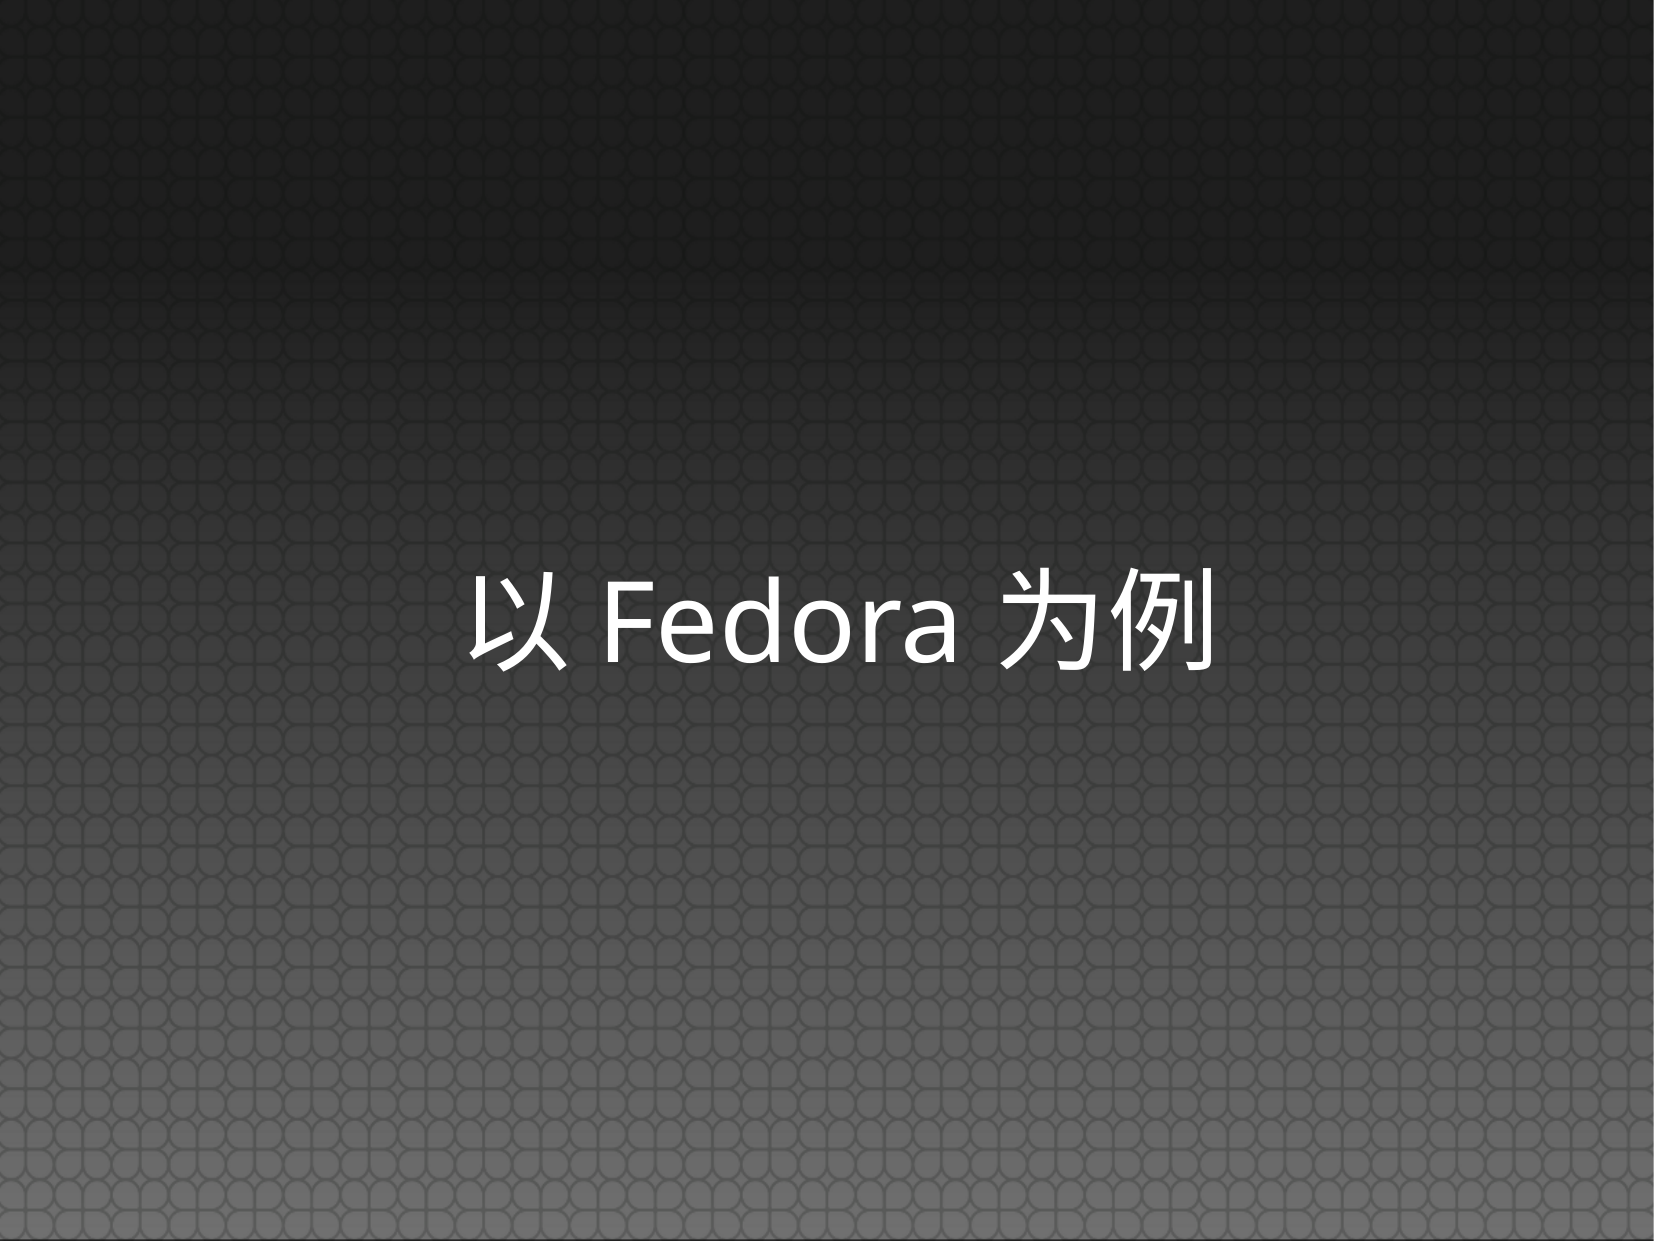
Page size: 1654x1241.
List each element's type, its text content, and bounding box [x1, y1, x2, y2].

picture [0, 0, 1654, 1241]
title 以Fedora为例 [75, 479, 1564, 759]
